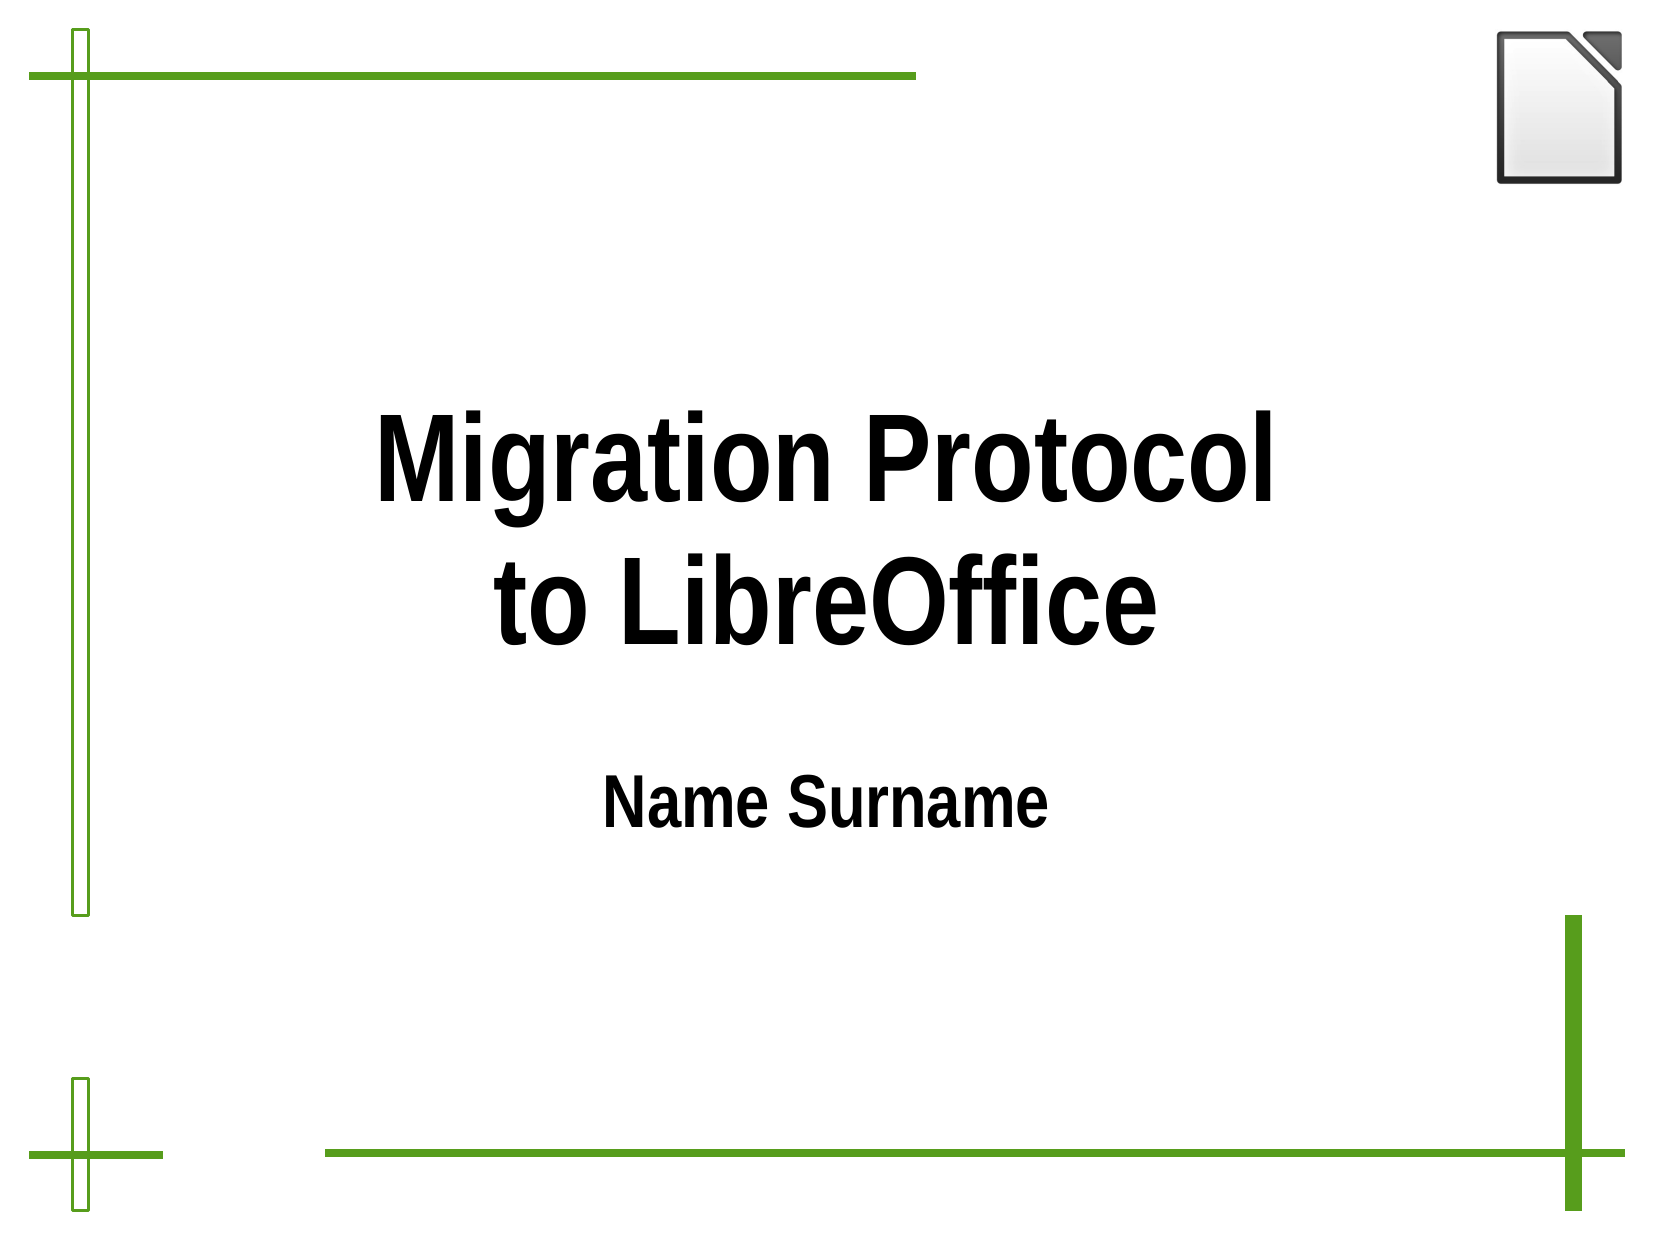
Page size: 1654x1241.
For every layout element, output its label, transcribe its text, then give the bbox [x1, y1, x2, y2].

subtitle Migration Protocol to LibreOffice Name Surname [118, 118, 1536, 1111]
picture [1494, 29, 1624, 186]
